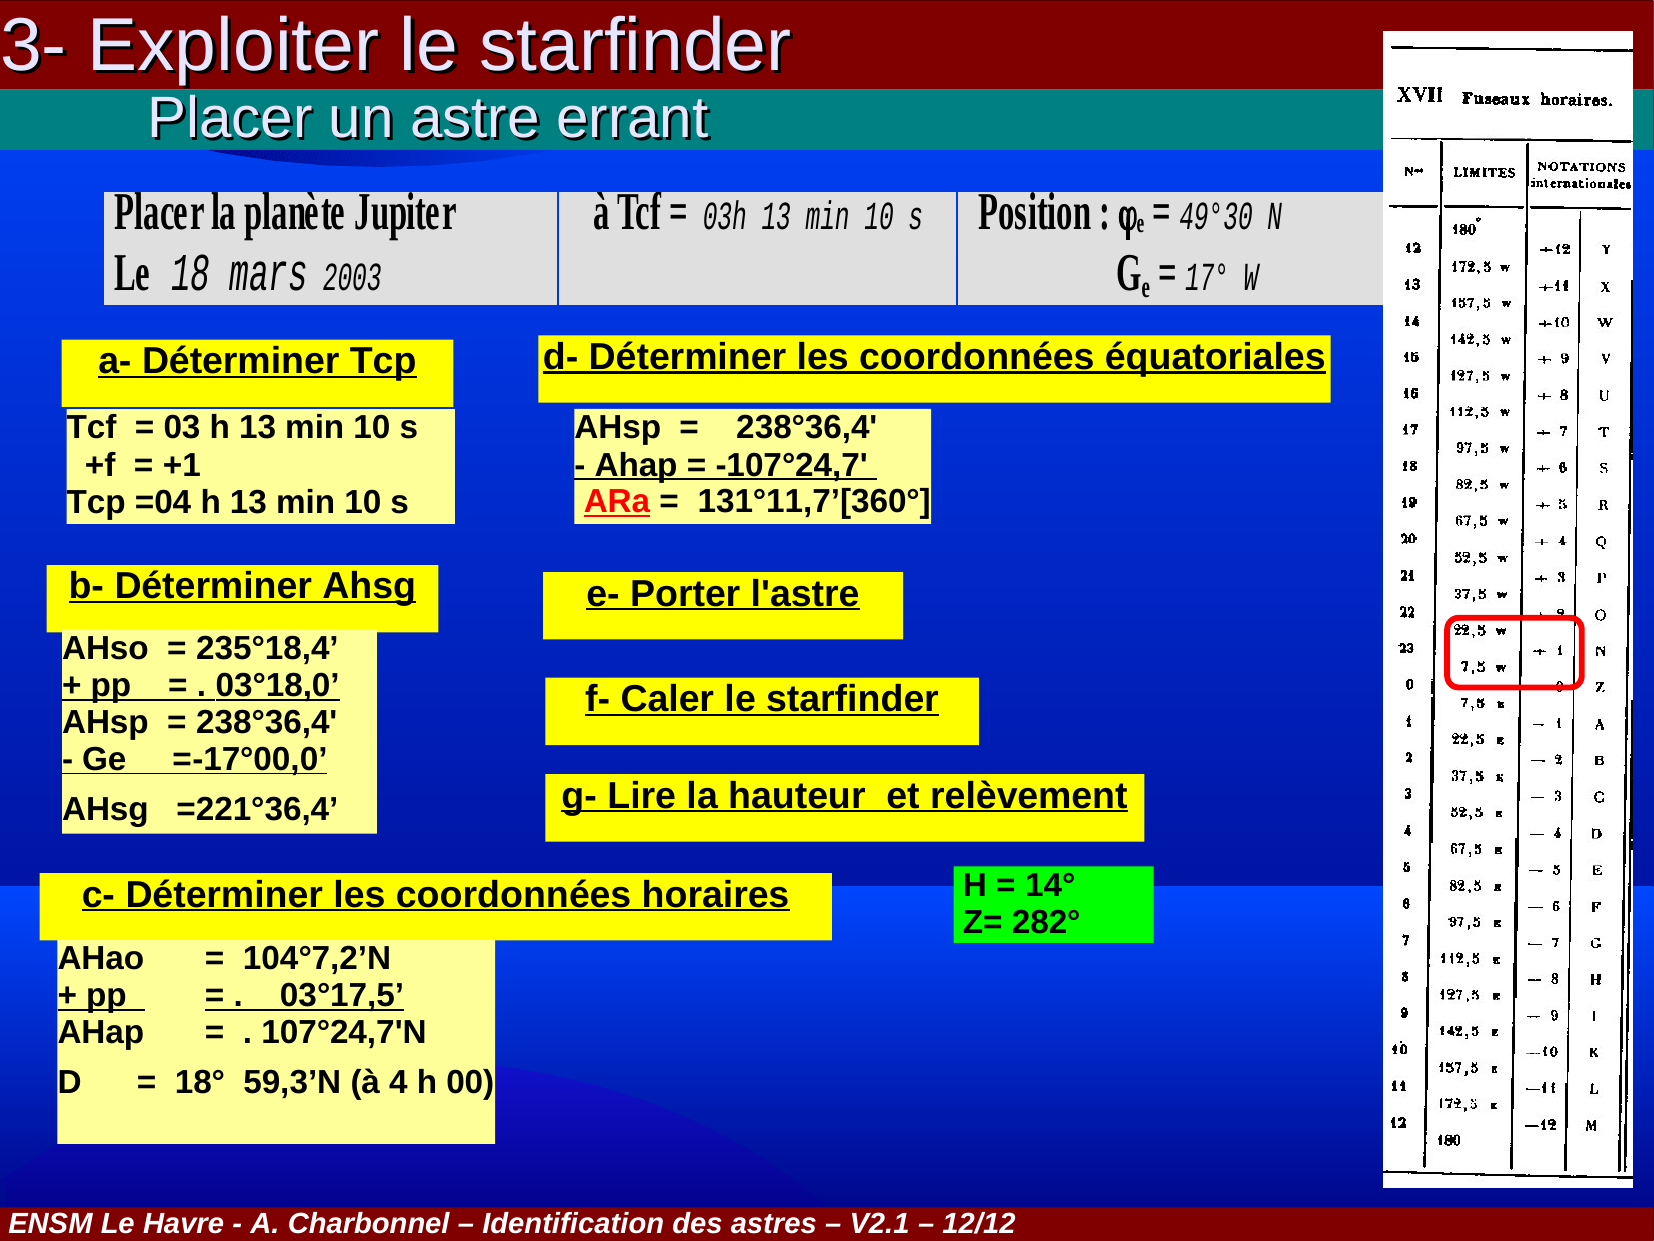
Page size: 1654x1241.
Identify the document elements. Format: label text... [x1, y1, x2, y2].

chart [101, 192, 1383, 325]
text_box AHao = 104°7,2’N + pp = . 03°17,5’ AHap = . 107°24,7'N D = 18° 59,3’N (à 4 h 00) [57, 939, 496, 1144]
text_box d- Déterminer les coordonnées équatoriales [538, 335, 1331, 403]
text_box g- Lire la hauteur et relèvement [545, 774, 1145, 842]
text_box e- Porter l'astre [543, 572, 904, 640]
picture [1383, 31, 1633, 1188]
text_box AHsp = 238°36,4' - Ahap = -107°24,7' ARa = 131°11,7’[360°] [574, 408, 931, 524]
text_box ENSM Le Havre - A. Charbonnel – Identification des astres – V2.1 – 12/12 [0, 1207, 1654, 1241]
text_box AHso = 235°18,4’ + pp = . 03°18,0’ AHsp = 238°36,4' - Ge =-17°00,0’ AHsg =221°36,4’ [62, 629, 377, 834]
text_box f- Caler le starfinder [545, 677, 979, 746]
title Placer un astre errant [0, 90, 1383, 150]
text_box b- Déterminer Ahsg [46, 565, 439, 633]
title 3- Exploiter le starfinder [0, 0, 1654, 89]
text_box H = 14° Z= 282° [953, 866, 1154, 943]
text_box c- Déterminer les coordonnées horaires [39, 873, 832, 941]
title Placer un astre errant [1633, 90, 1654, 150]
text_box a- Déterminer Tcp [61, 339, 454, 407]
text_box Tcf = 03 h 13 min 10 s +f = +1 Tcp =04 h 13 min 10 s [66, 409, 455, 524]
